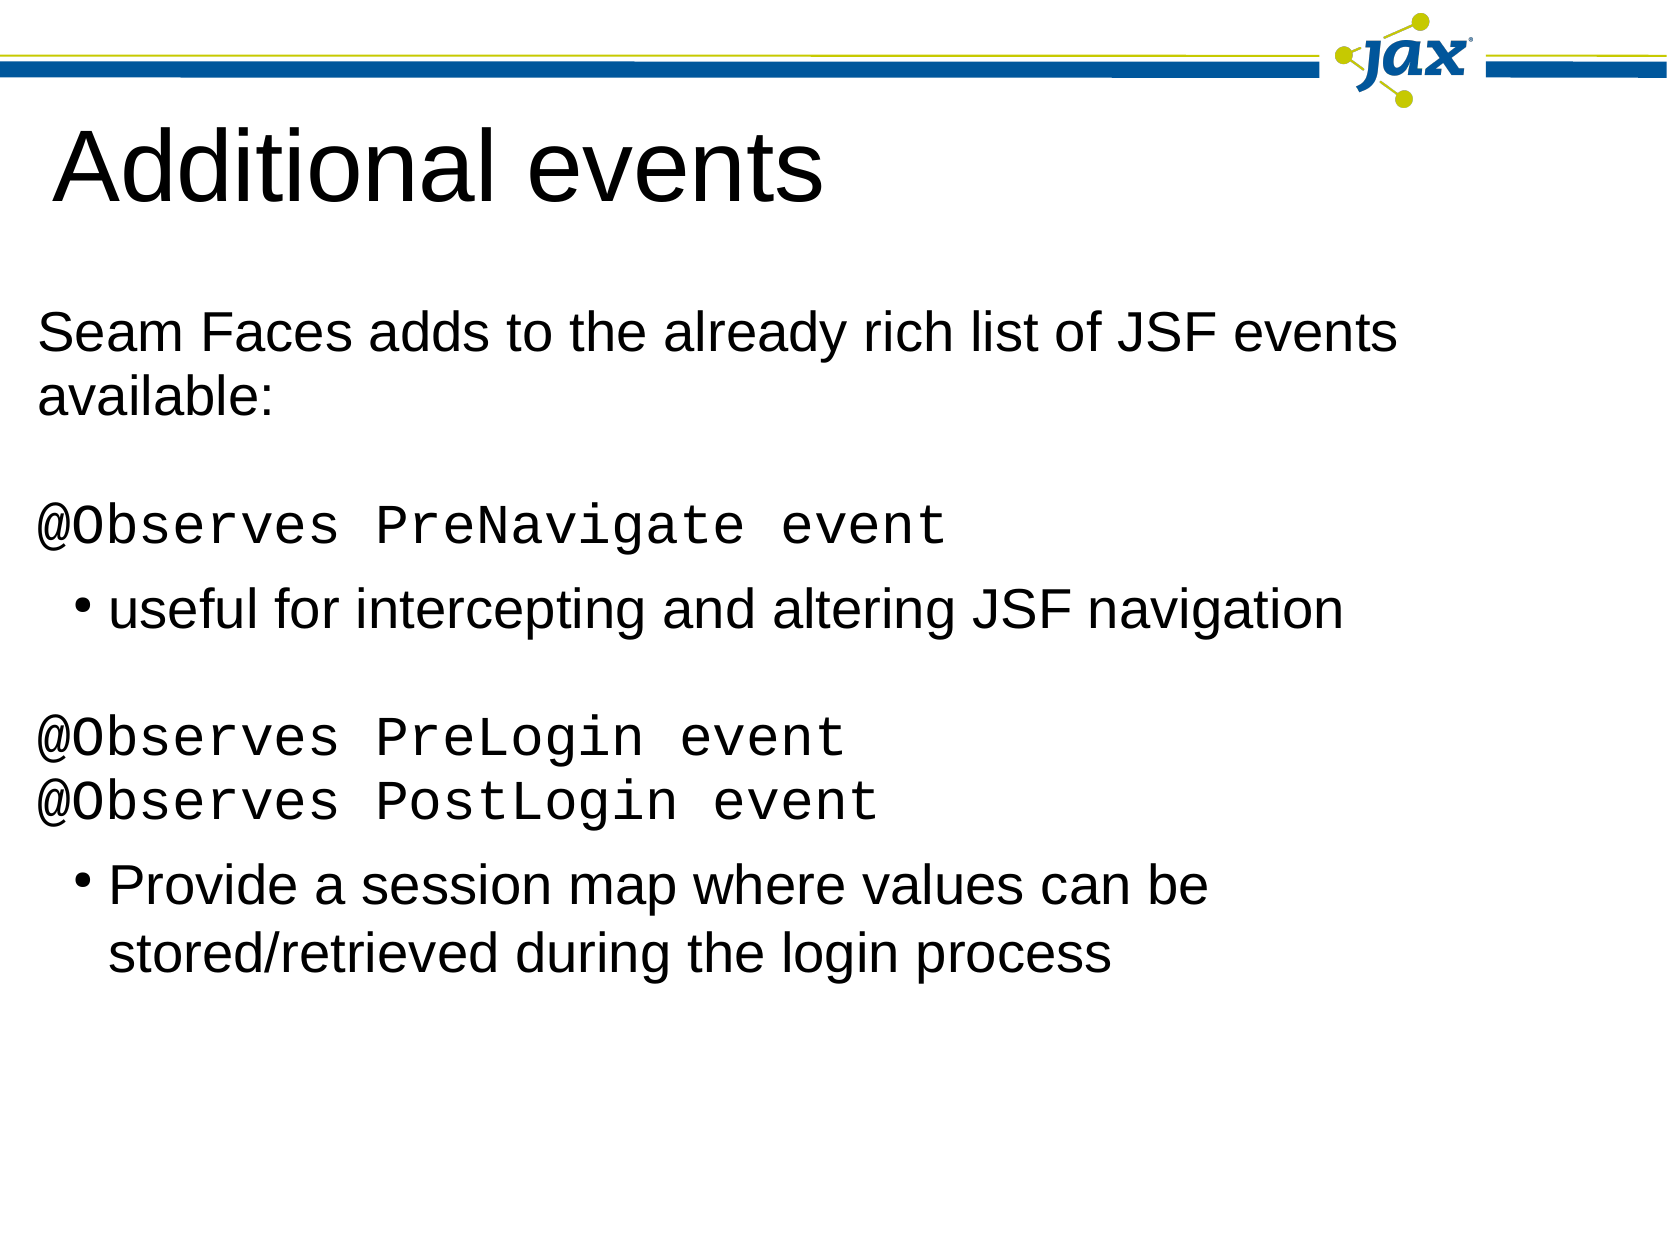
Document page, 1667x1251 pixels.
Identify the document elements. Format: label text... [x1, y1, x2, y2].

title Additional events [37, 91, 1651, 230]
picture [1335, 13, 1473, 91]
list Seam Faces adds to the already rich list of JSF events available: @Observes PreNavigate event useful for intercepting and altering JSF navigation @Observes PreLogin event @Observes PostLogin event Provide a session map where values can be stored/retrieved during the login process [37, 300, 1613, 1126]
